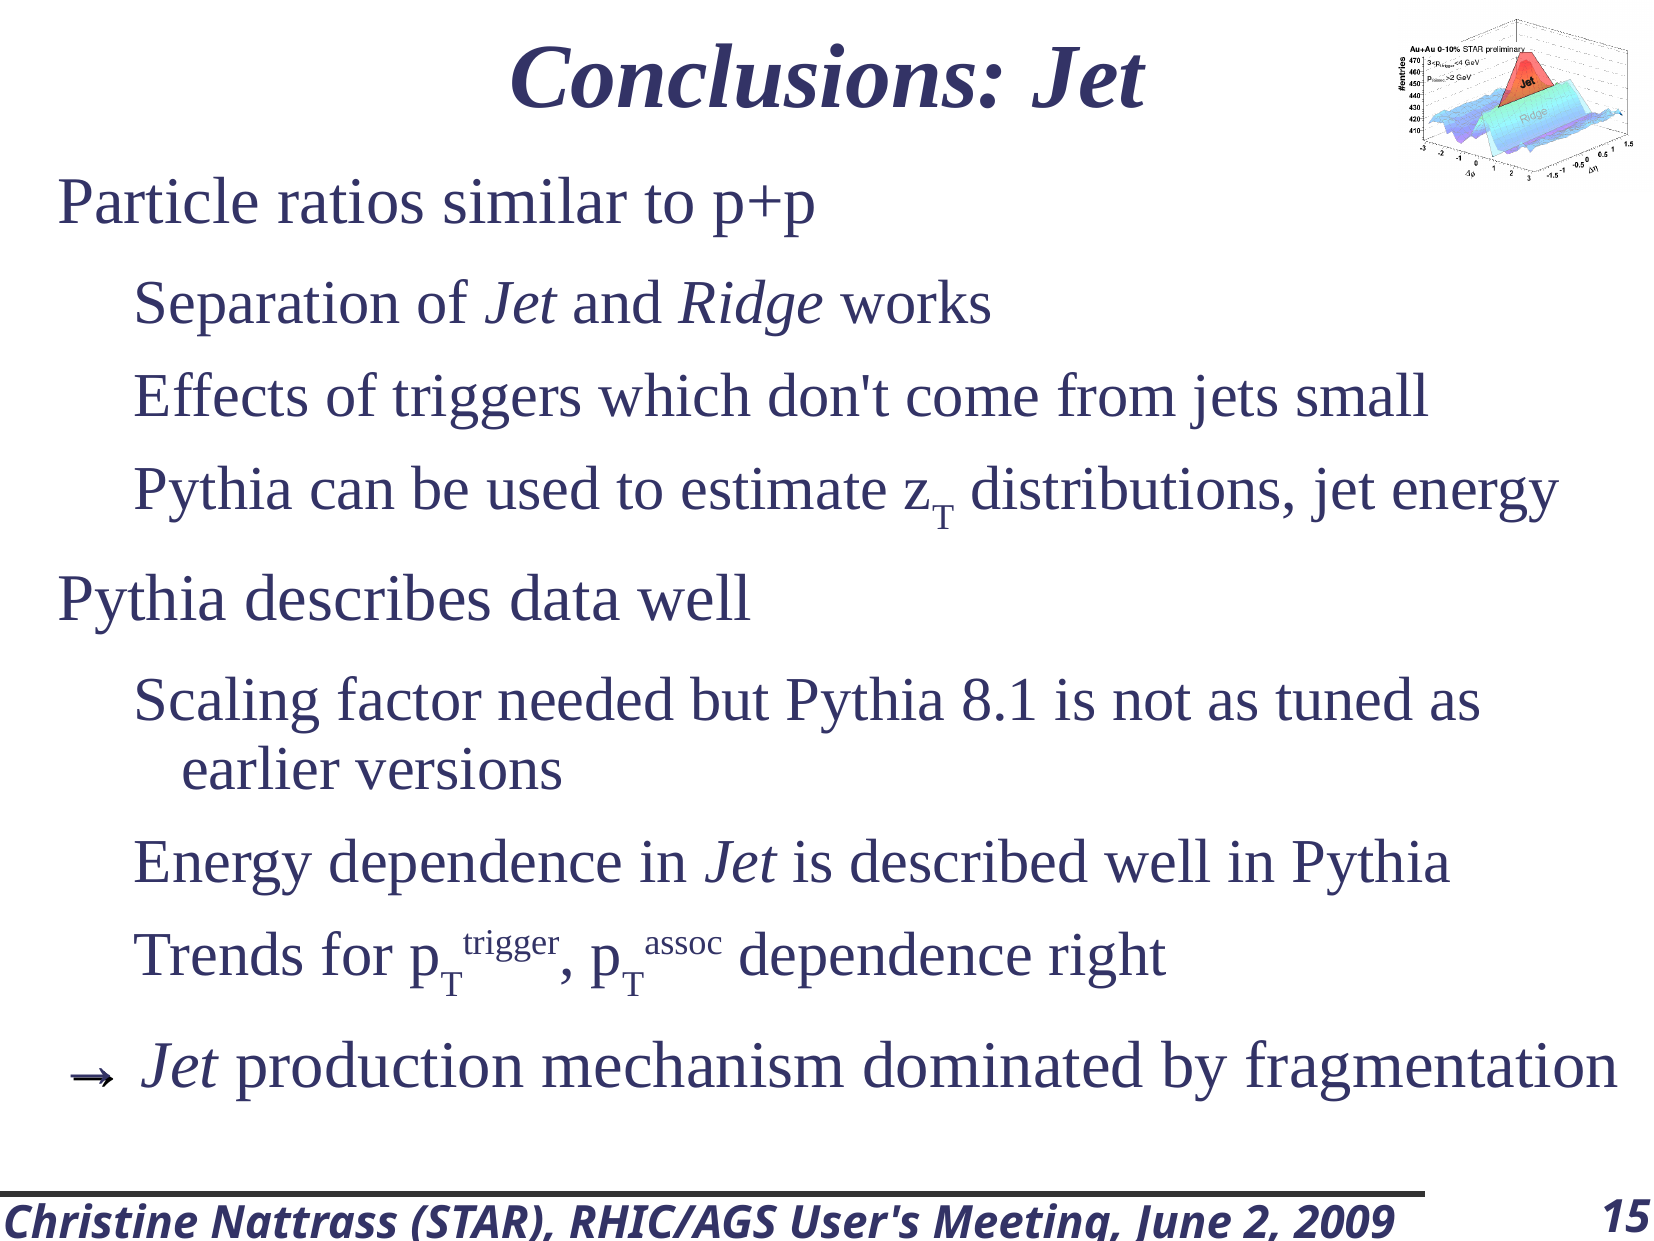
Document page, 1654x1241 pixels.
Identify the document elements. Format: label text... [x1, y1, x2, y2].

picture [1398, 0, 1654, 193]
list Particle ratios similar to p+p Separation of Jet and Ridge works Effects of triggers which don't come from jets small Pythia can be used to estimate zT distributions, jet energy Pythia describes data well Scaling factor needed but Pythia 8.1 is not as tuned as earlier versions Energy dependence in Jet is described well in Pythia Trends for pTtrigger, pTassoc dependence right → Jet production mechanism dominated by fragmentation [39, 164, 1624, 1230]
title Conclusions: Jet [82, 0, 1398, 164]
